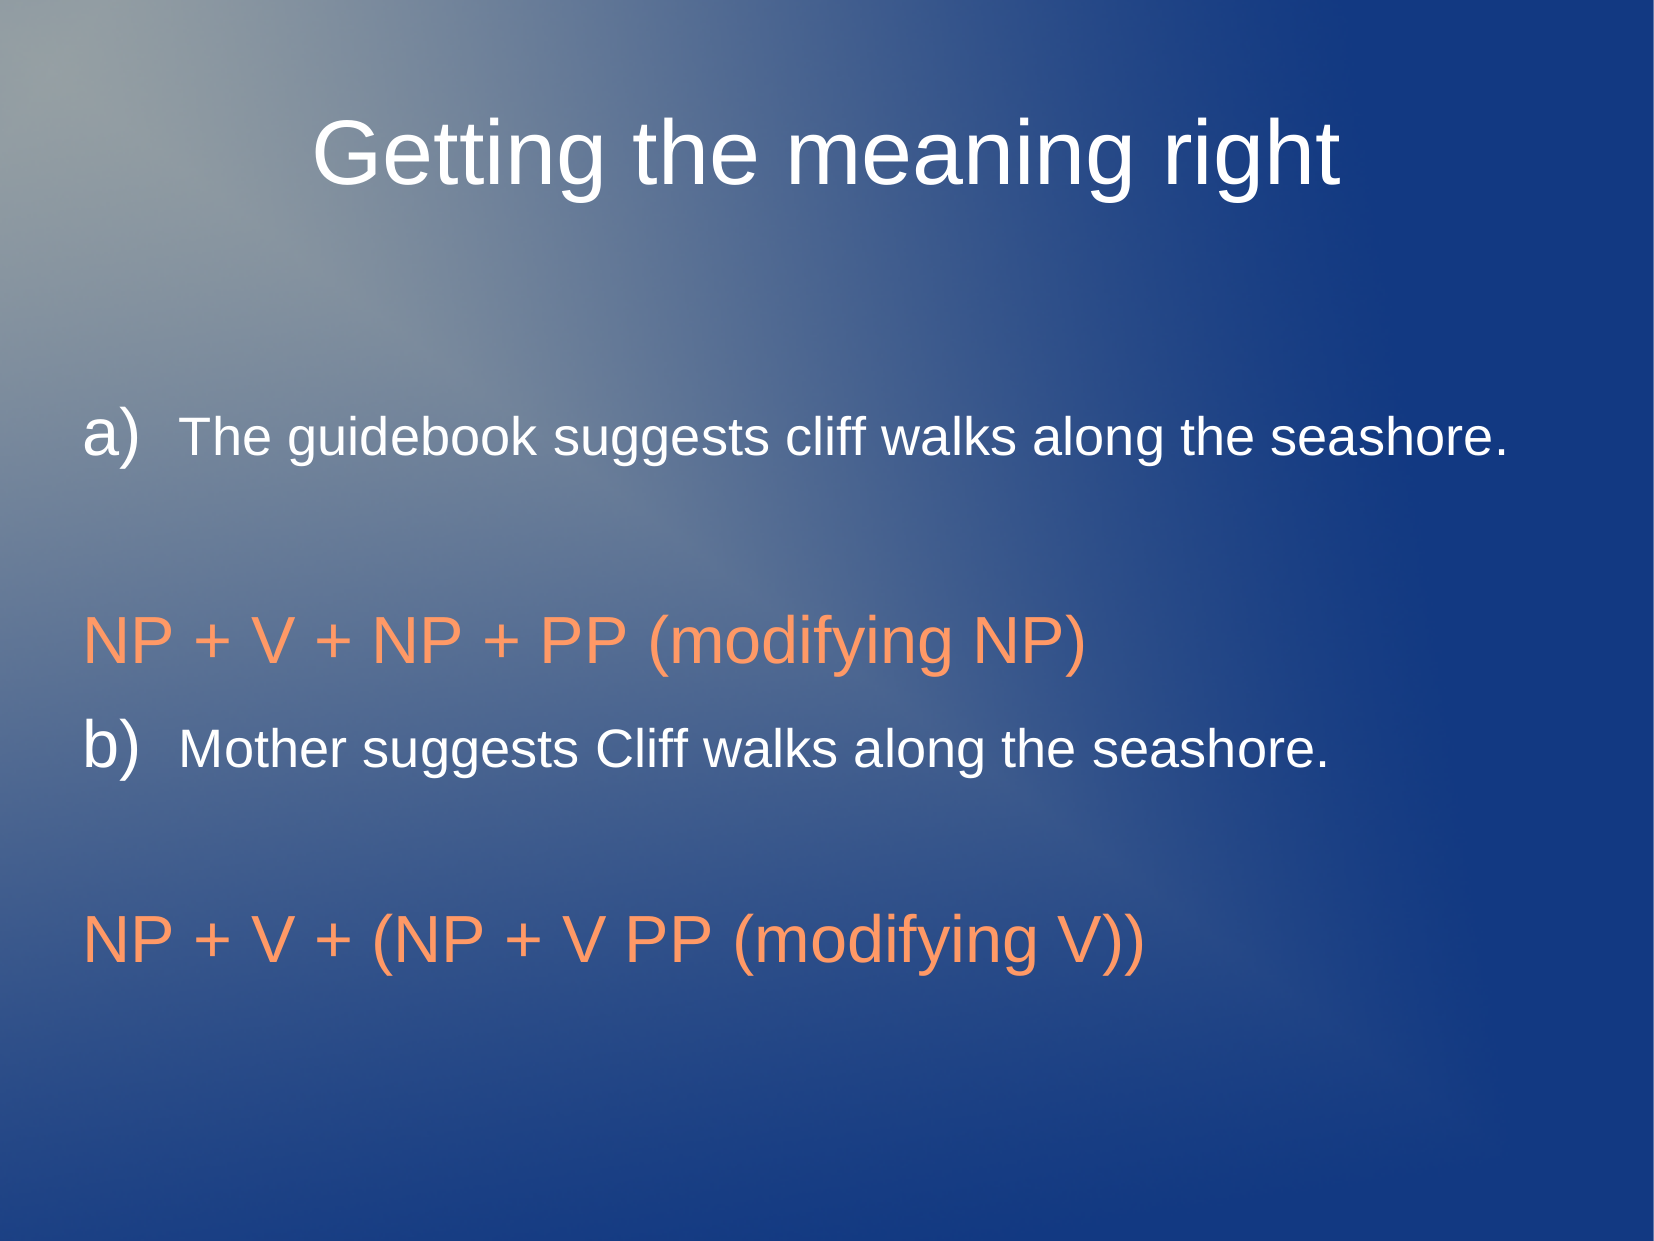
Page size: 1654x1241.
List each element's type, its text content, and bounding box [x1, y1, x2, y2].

list a) The guidebook suggests cliff walks along the seashore. NP + V + NP + PP (modifying NP) b) Mother suggests Cliff walks along the seashore. NP + V + (NP + V PP (modifying V)) [82, 290, 1571, 1109]
picture [0, 0, 1654, 1241]
title Getting the meaning right [82, 49, 1571, 257]
